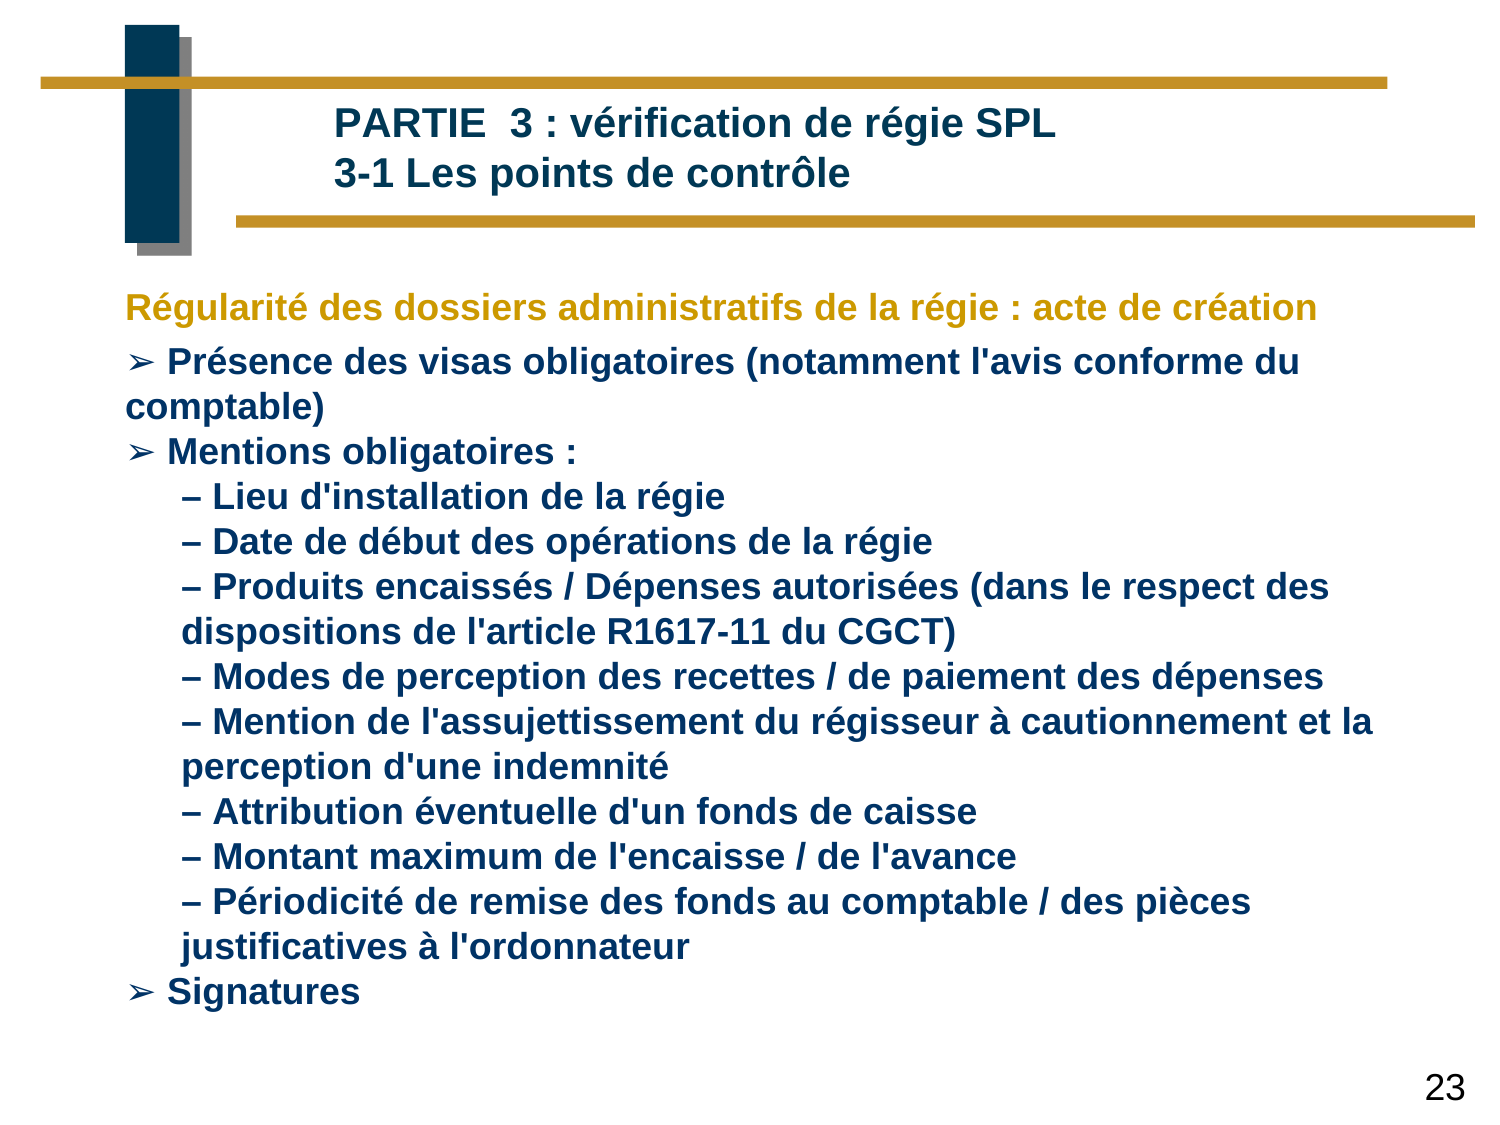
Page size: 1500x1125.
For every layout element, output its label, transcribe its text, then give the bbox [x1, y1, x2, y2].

text_box [40, 76, 121, 89]
text_box [1316, 215, 1475, 228]
title [121, 68, 1438, 179]
text_box [124, 179, 180, 243]
text_box PARTIE 3 : vérification de régie SPL 3-1 Les points de contrôle [318, 179, 1316, 249]
text_box [236, 215, 318, 228]
list 23 [1252, 1062, 1489, 1125]
text_box [124, 24, 180, 68]
list Régularité des dossiers administratifs de la régie : acte de création ➢ Présence des visas obligatoires (notamment l'avis conforme du comptable) ➢ Mentions obligatoires : – Lieu d'installation de la régie – Date de début des opérations de la régie – Produits encaissés / Dépenses autorisées (dans le respect des dispositions de l'article R1617-11 du CGCT) – Modes de perception des recettes / de paiement des dépenses – Mention de l'assujettissement du régisseur à cautionnement et la perception d'une indemnité – Attribution éventuelle d'un fonds de caisse – Montant maximum de l'encaisse / de l'avance – Périodicité de remise des fonds au comptable / des pièces justificatives à l'ordonnateur ➢ Signatures [125, 282, 1382, 1125]
